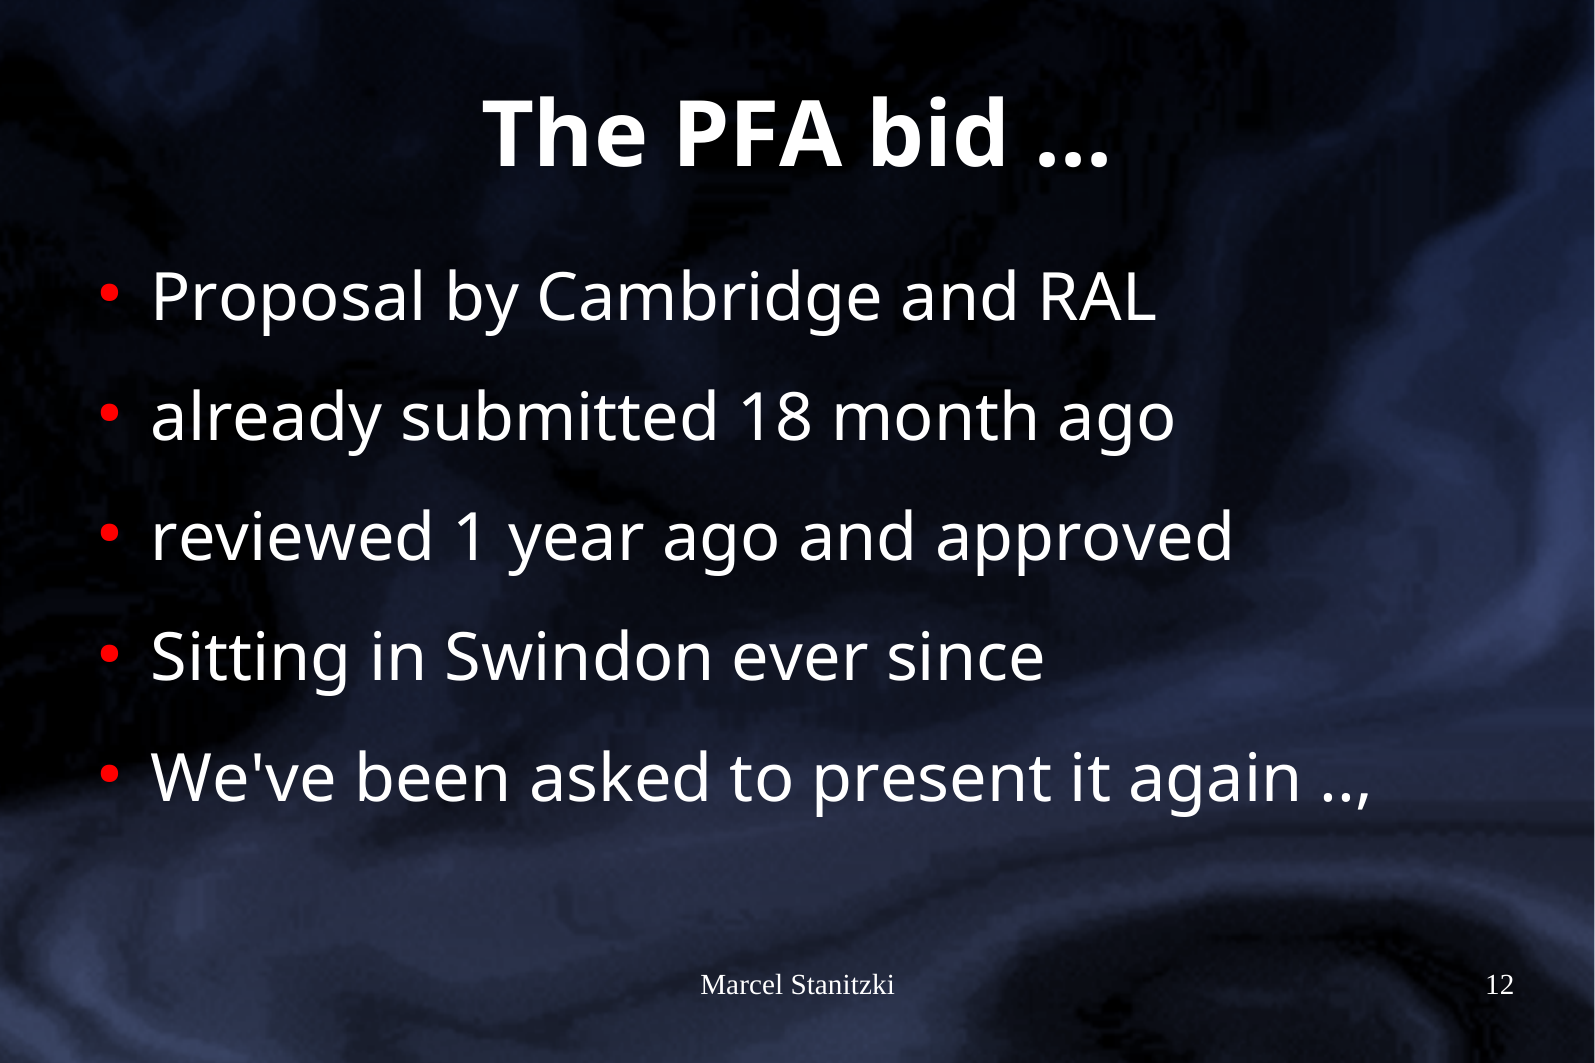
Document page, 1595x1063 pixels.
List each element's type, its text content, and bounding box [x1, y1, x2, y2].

picture [0, 0, 1595, 1063]
title The PFA bid ... [79, 49, 1515, 213]
list Proposal by Cambridge and RAL already submitted 18 month ago reviewed 1 year ago and approved Sitting in Swindon ever since We've been asked to present it again .., [79, 248, 1515, 936]
